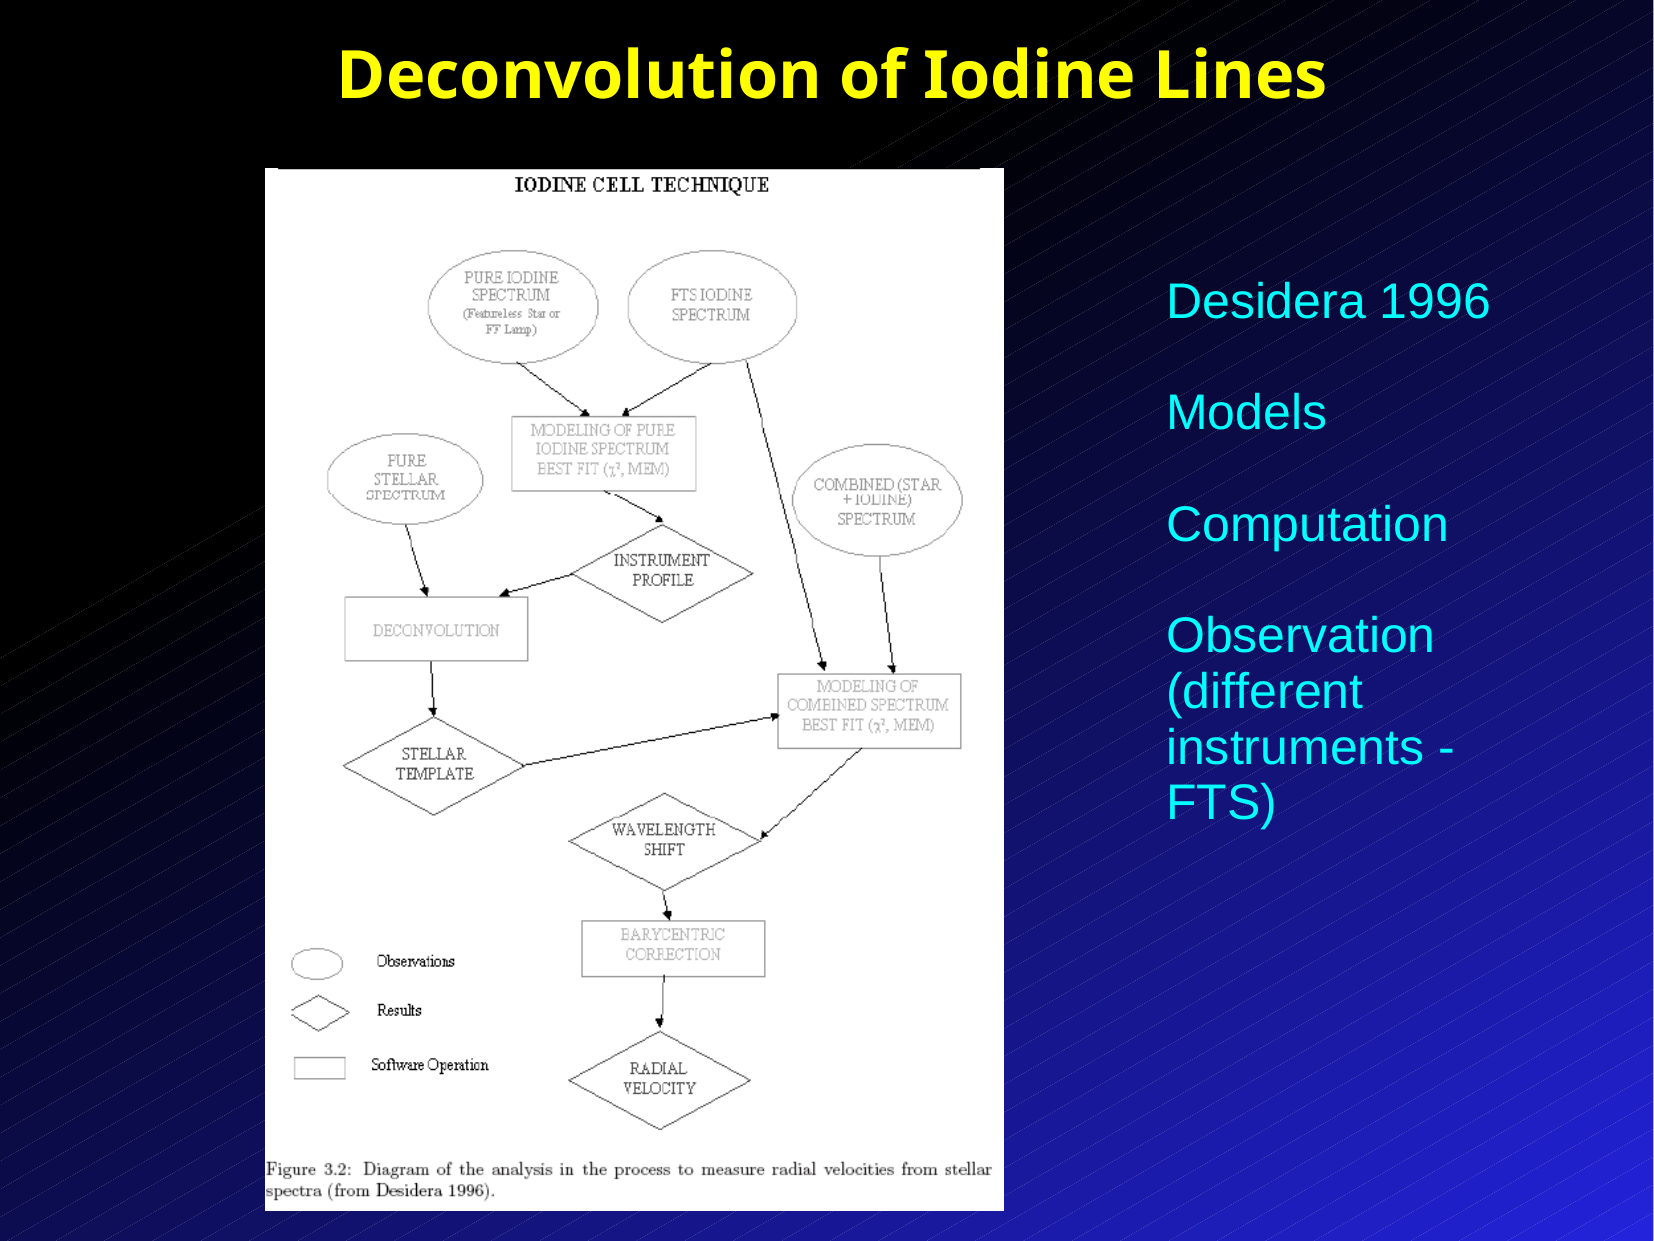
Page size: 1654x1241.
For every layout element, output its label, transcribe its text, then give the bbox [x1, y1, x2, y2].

text_box Desidera 1996 Models Computation Observation (different instruments - FTS) [1151, 265, 1595, 863]
title Deconvolution of Iodine Lines [88, 27, 1577, 119]
picture [265, 168, 1004, 1211]
